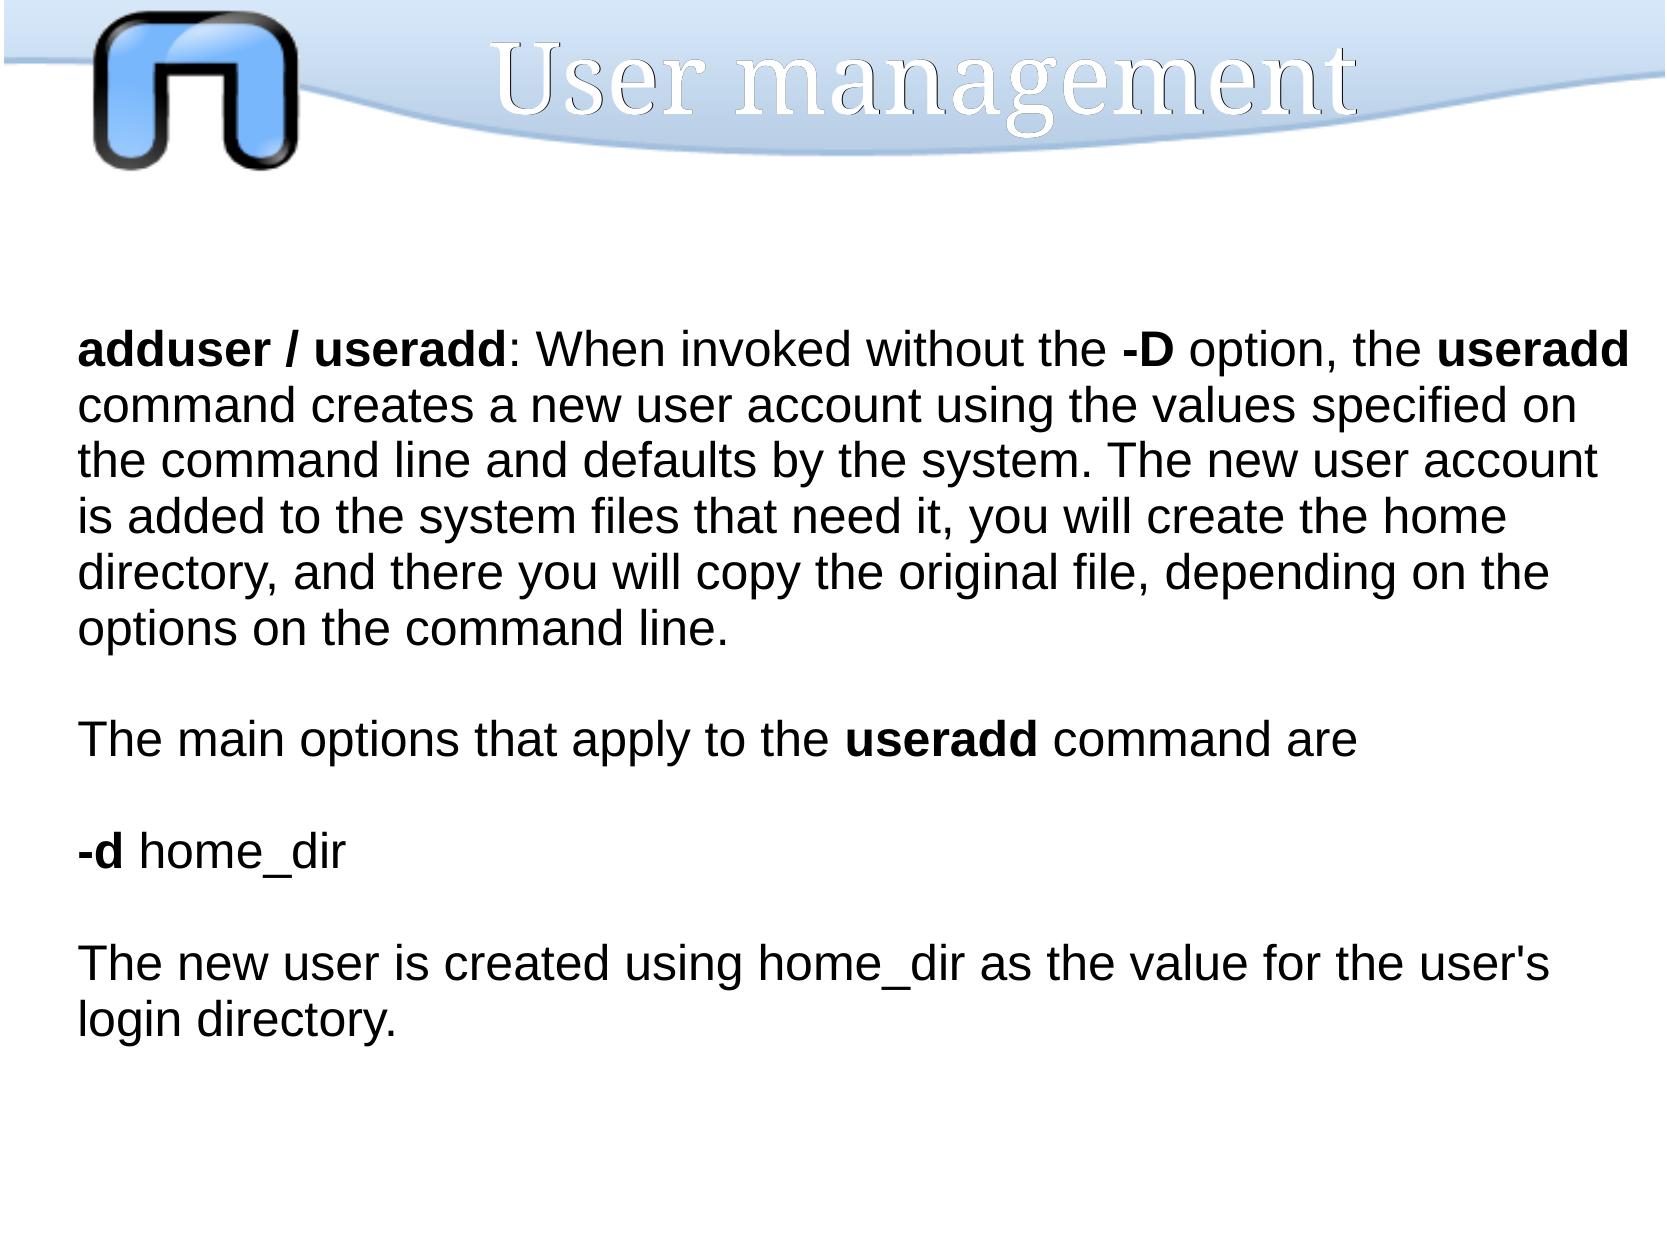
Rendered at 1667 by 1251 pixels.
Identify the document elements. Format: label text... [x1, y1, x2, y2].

text_box User management [475, 0, 1667, 271]
list adduser / useradd: When invoked without the -D option, the useradd command creates a new user account using the values ​​specified on the command line and defaults by the system. The new user account is added to the system files that need it, you will create the home directory, and there you will copy the original file, depending on the options on the command line. The main options that apply to the useradd command are -d home_dir The new user is created using home_dir as the value for the user's login directory. [71, 314, 1640, 1158]
picture [0, 0, 1667, 1251]
